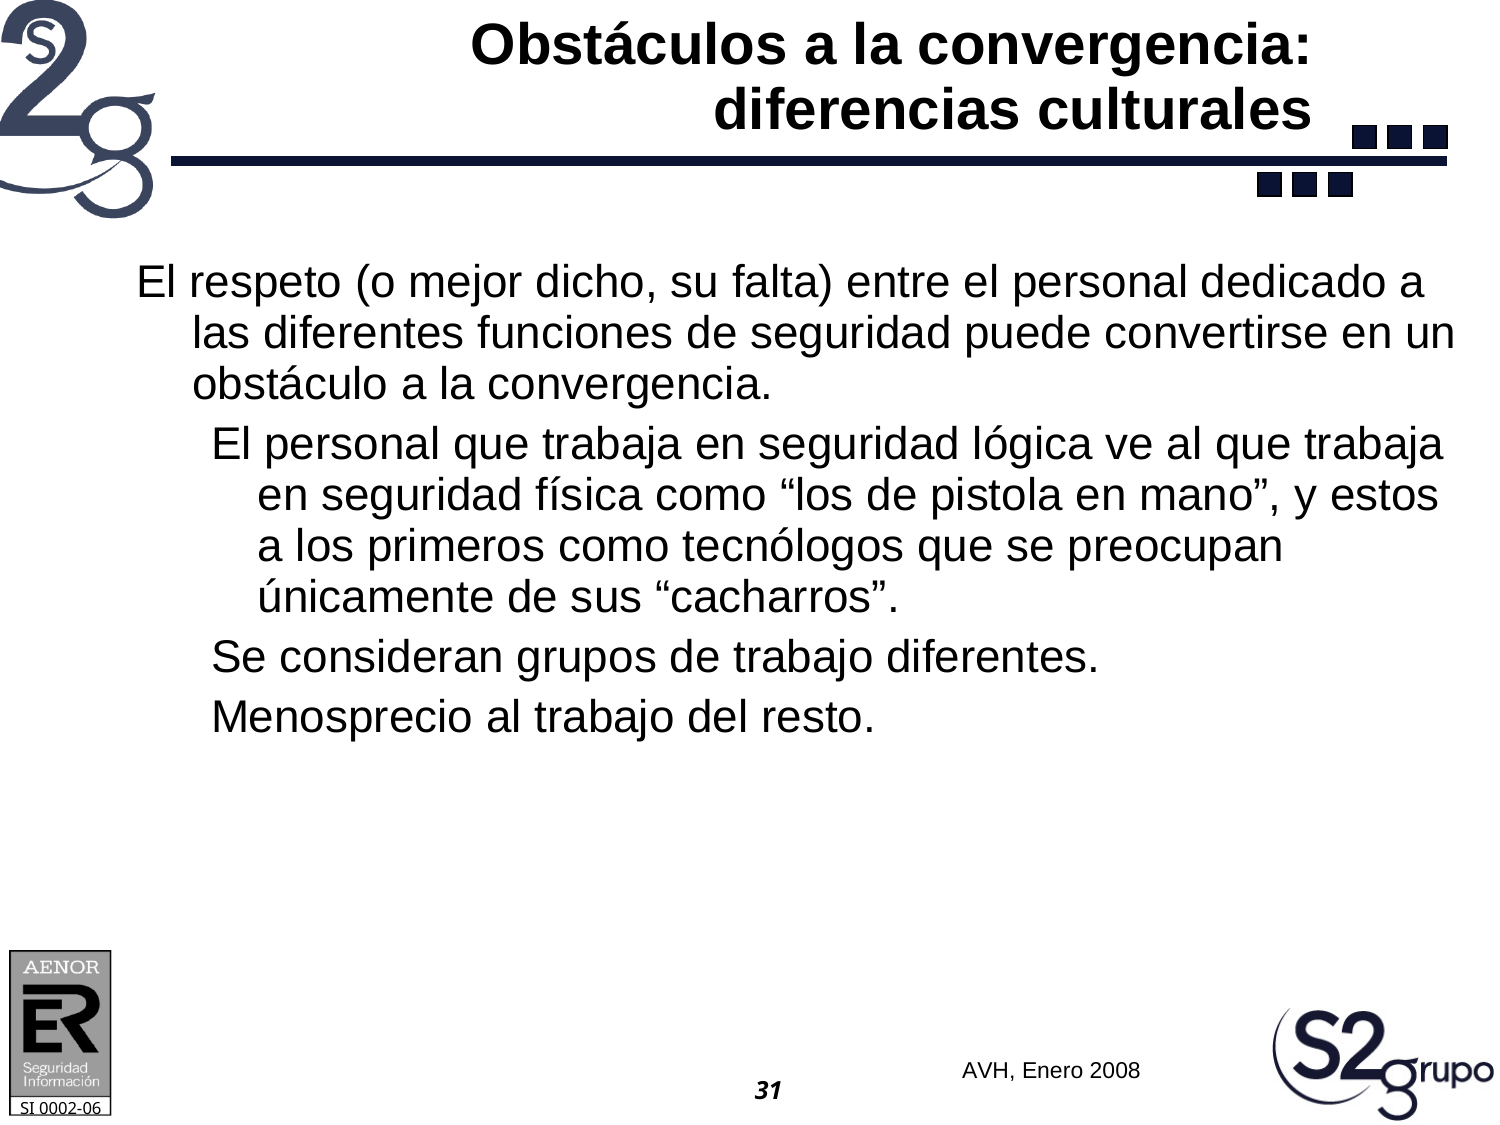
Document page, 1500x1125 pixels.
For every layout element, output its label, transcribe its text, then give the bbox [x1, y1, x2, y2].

text_box AVH, Enero 2008 [947, 1049, 1156, 1091]
picture [0, 0, 158, 220]
title Obstáculos a la convergencia: diferencias culturales [183, 3, 1329, 149]
picture [9, 950, 112, 1116]
picture [1272, 1008, 1494, 1121]
list El respeto (o mejor dicho, su falta) entre el personal dedicado a las diferentes funciones de seguridad puede convertirse en un obstáculo a la convergencia. El personal que trabaja en seguridad lógica ve al que trabaja en seguridad física como “los de pistola en mano”, y estos a los primeros como tecnólogos que se preocupan únicamente de sus “cacharros”. Se consideran grupos de trabajo diferentes. Menosprecio al trabajo del resto. [120, 177, 1477, 929]
